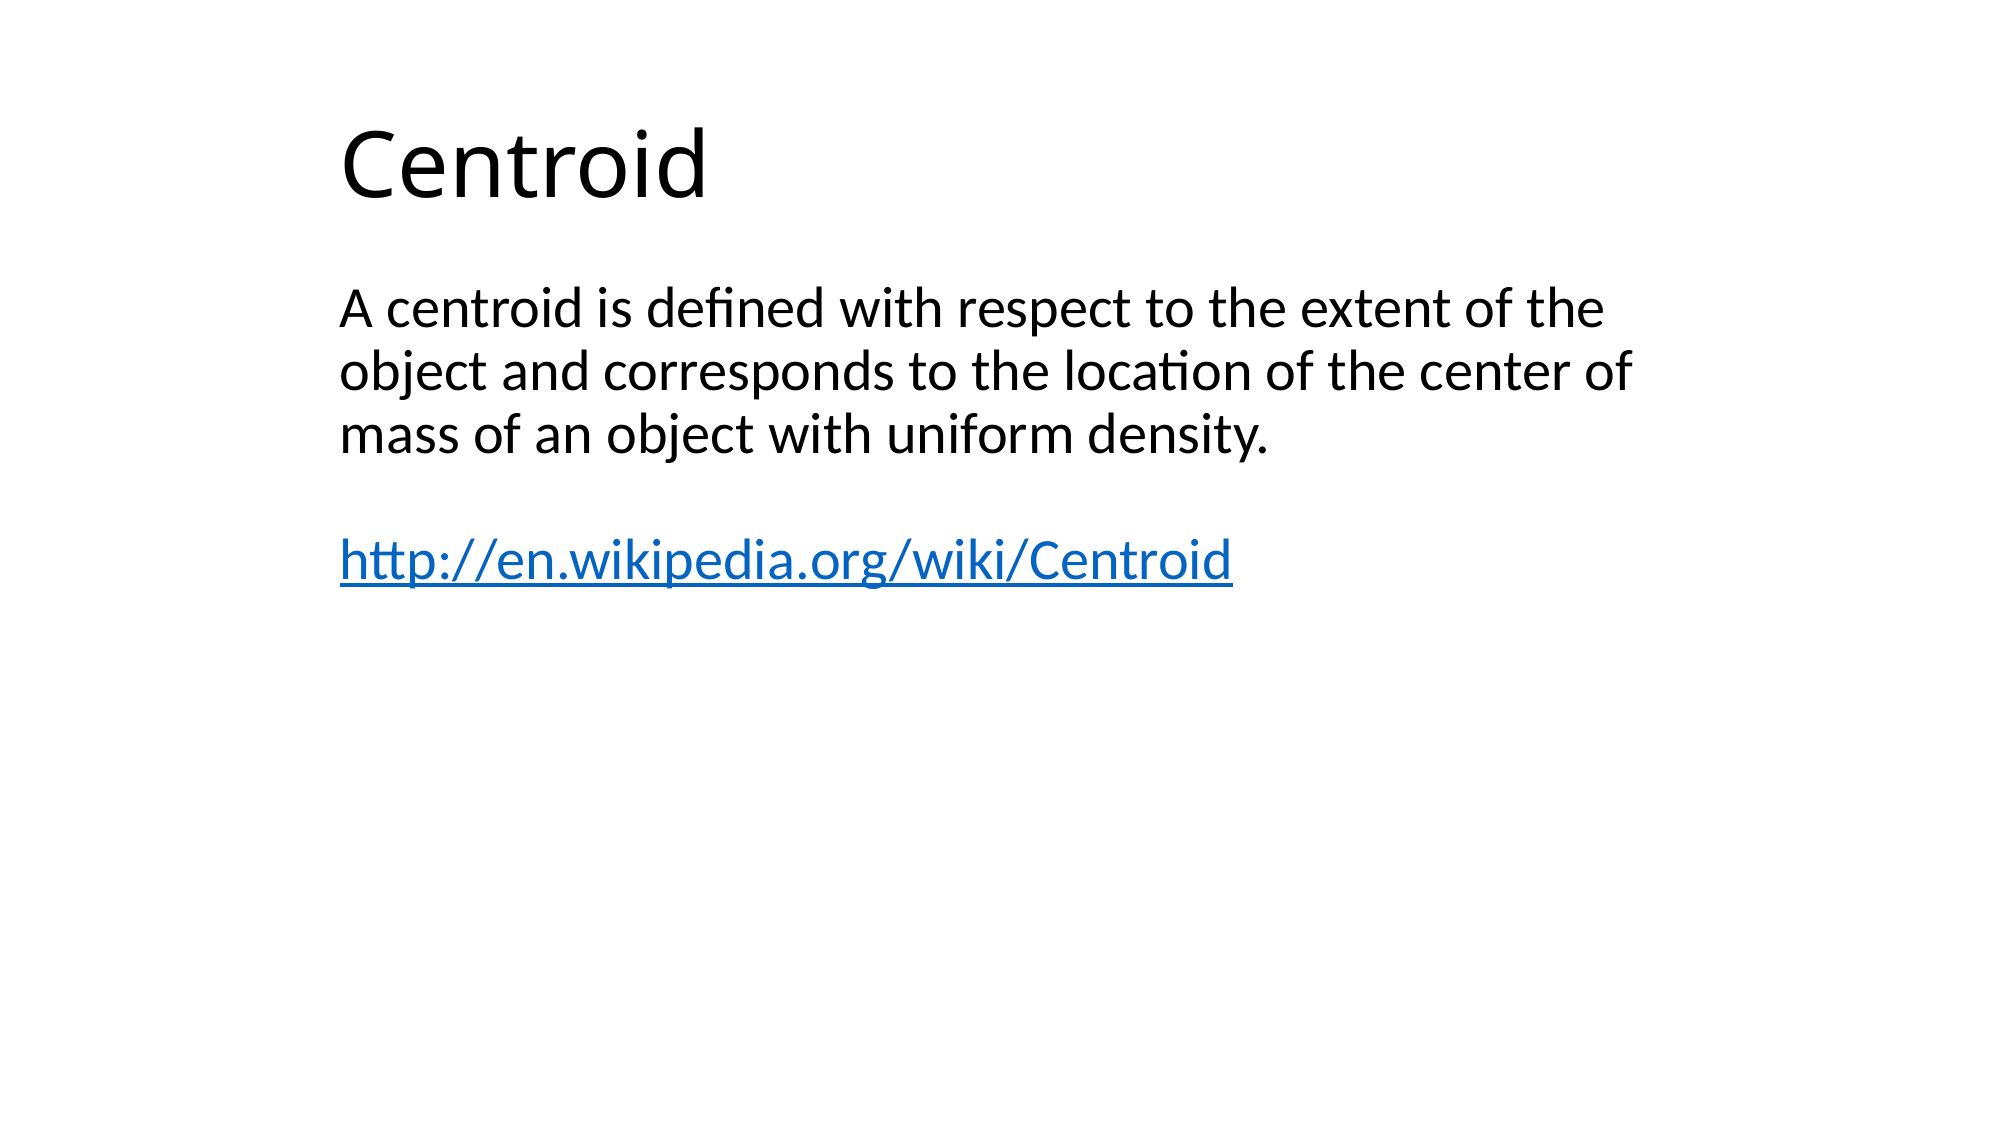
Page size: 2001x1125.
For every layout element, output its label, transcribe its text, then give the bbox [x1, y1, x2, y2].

list A centroid is defined with respect to the extent of the object and corresponds to the location of the center of mass of an object with uniform density. http://en.wikipedia.org/wiki/Centroid [324, 262, 1675, 1078]
title Centroid [324, 45, 1675, 233]
